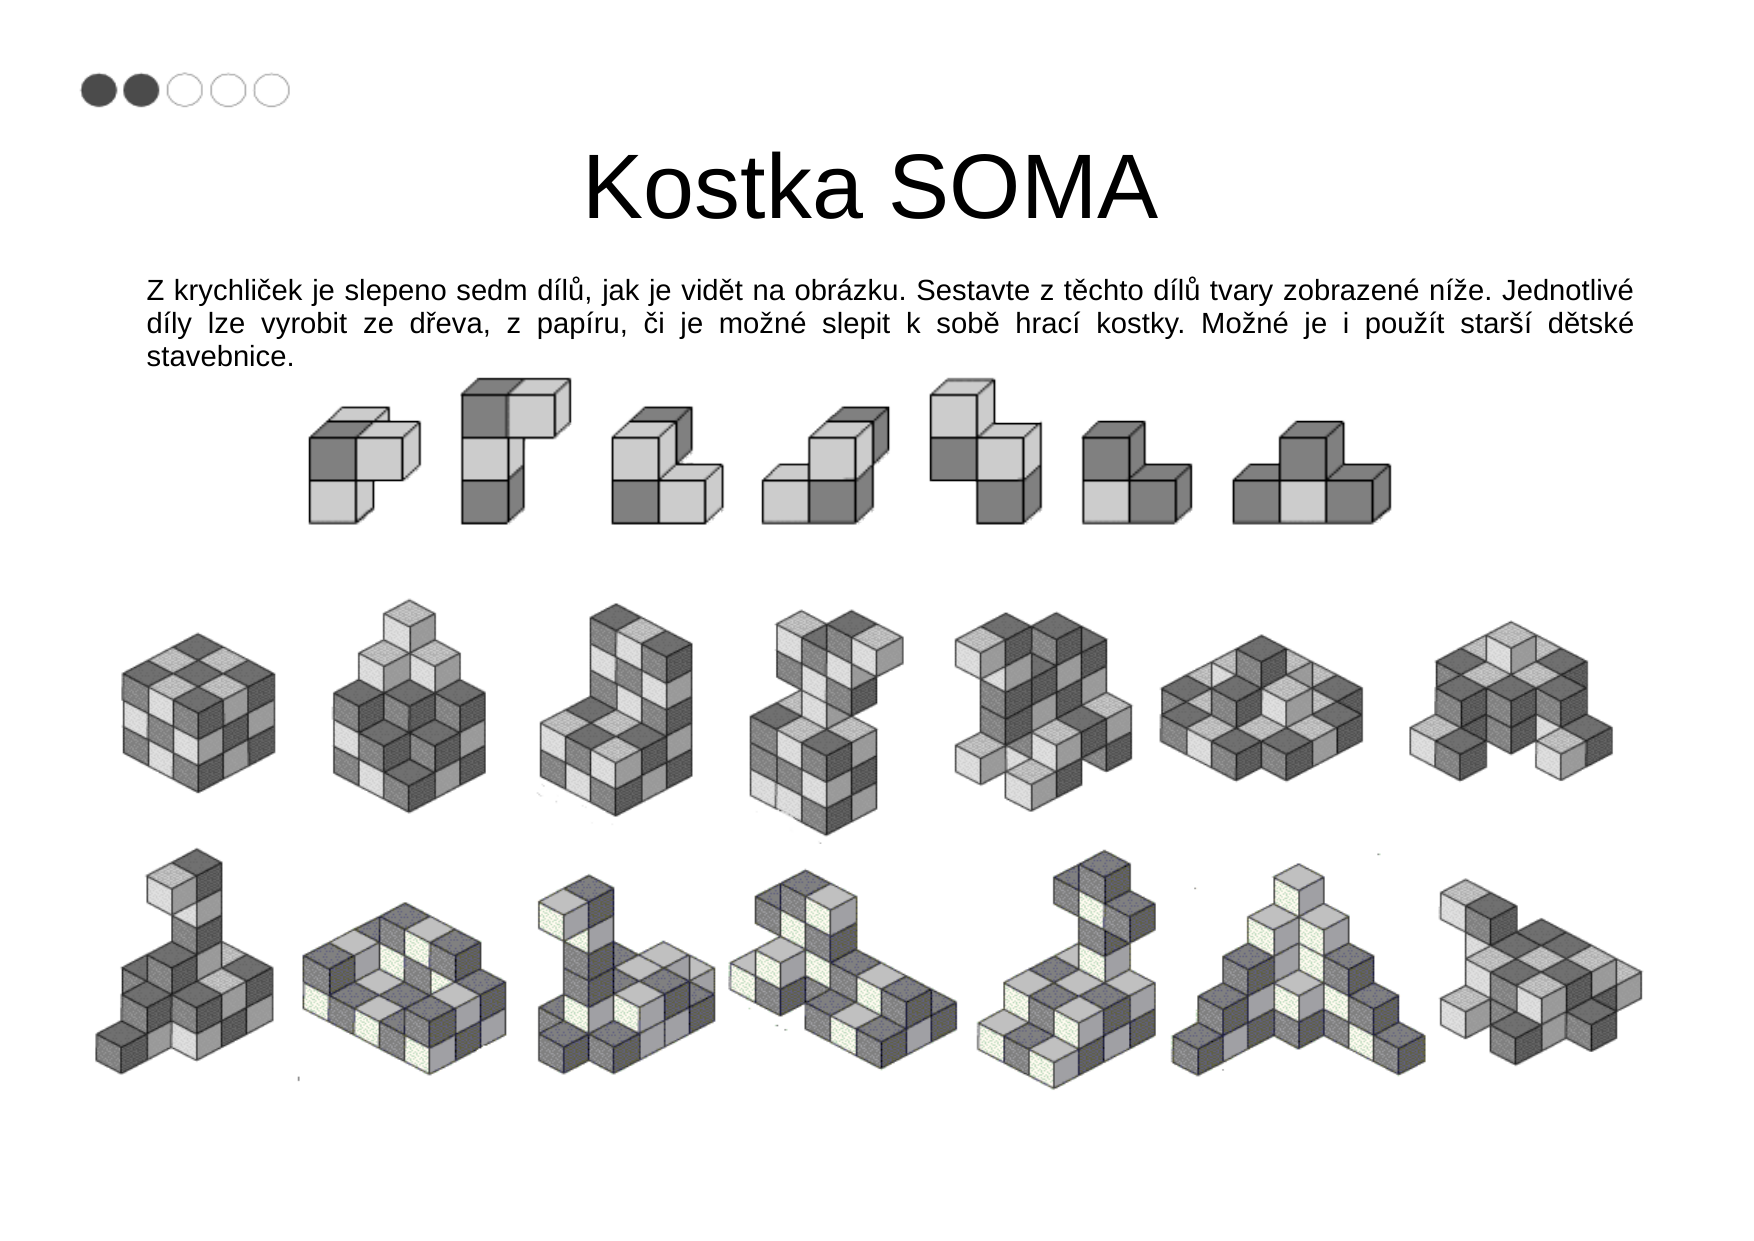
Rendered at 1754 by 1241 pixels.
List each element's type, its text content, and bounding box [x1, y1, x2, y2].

picture [321, 586, 514, 818]
title Kostka SOMA [135, 93, 1608, 281]
picture [520, 591, 716, 828]
picture [733, 597, 907, 844]
picture [117, 630, 305, 806]
picture [74, 67, 293, 113]
picture [292, 859, 965, 1101]
picture [1146, 622, 1374, 791]
picture [935, 603, 1140, 816]
picture [88, 846, 283, 1085]
picture [971, 843, 1650, 1100]
picture [298, 368, 1403, 531]
picture [1402, 612, 1627, 791]
subtitle Z krychliček je slepeno sedm dílů, jak je vidět na obrázku. Sestavte z těchto dílů tvary zobrazené níže. Jednotlivé díly lze vyrobit ze dřeva, z papíru, či je možné slepit k sobě hrací kostky. Možné je i použít starší dětské stavebnice. [146, 256, 1637, 391]
